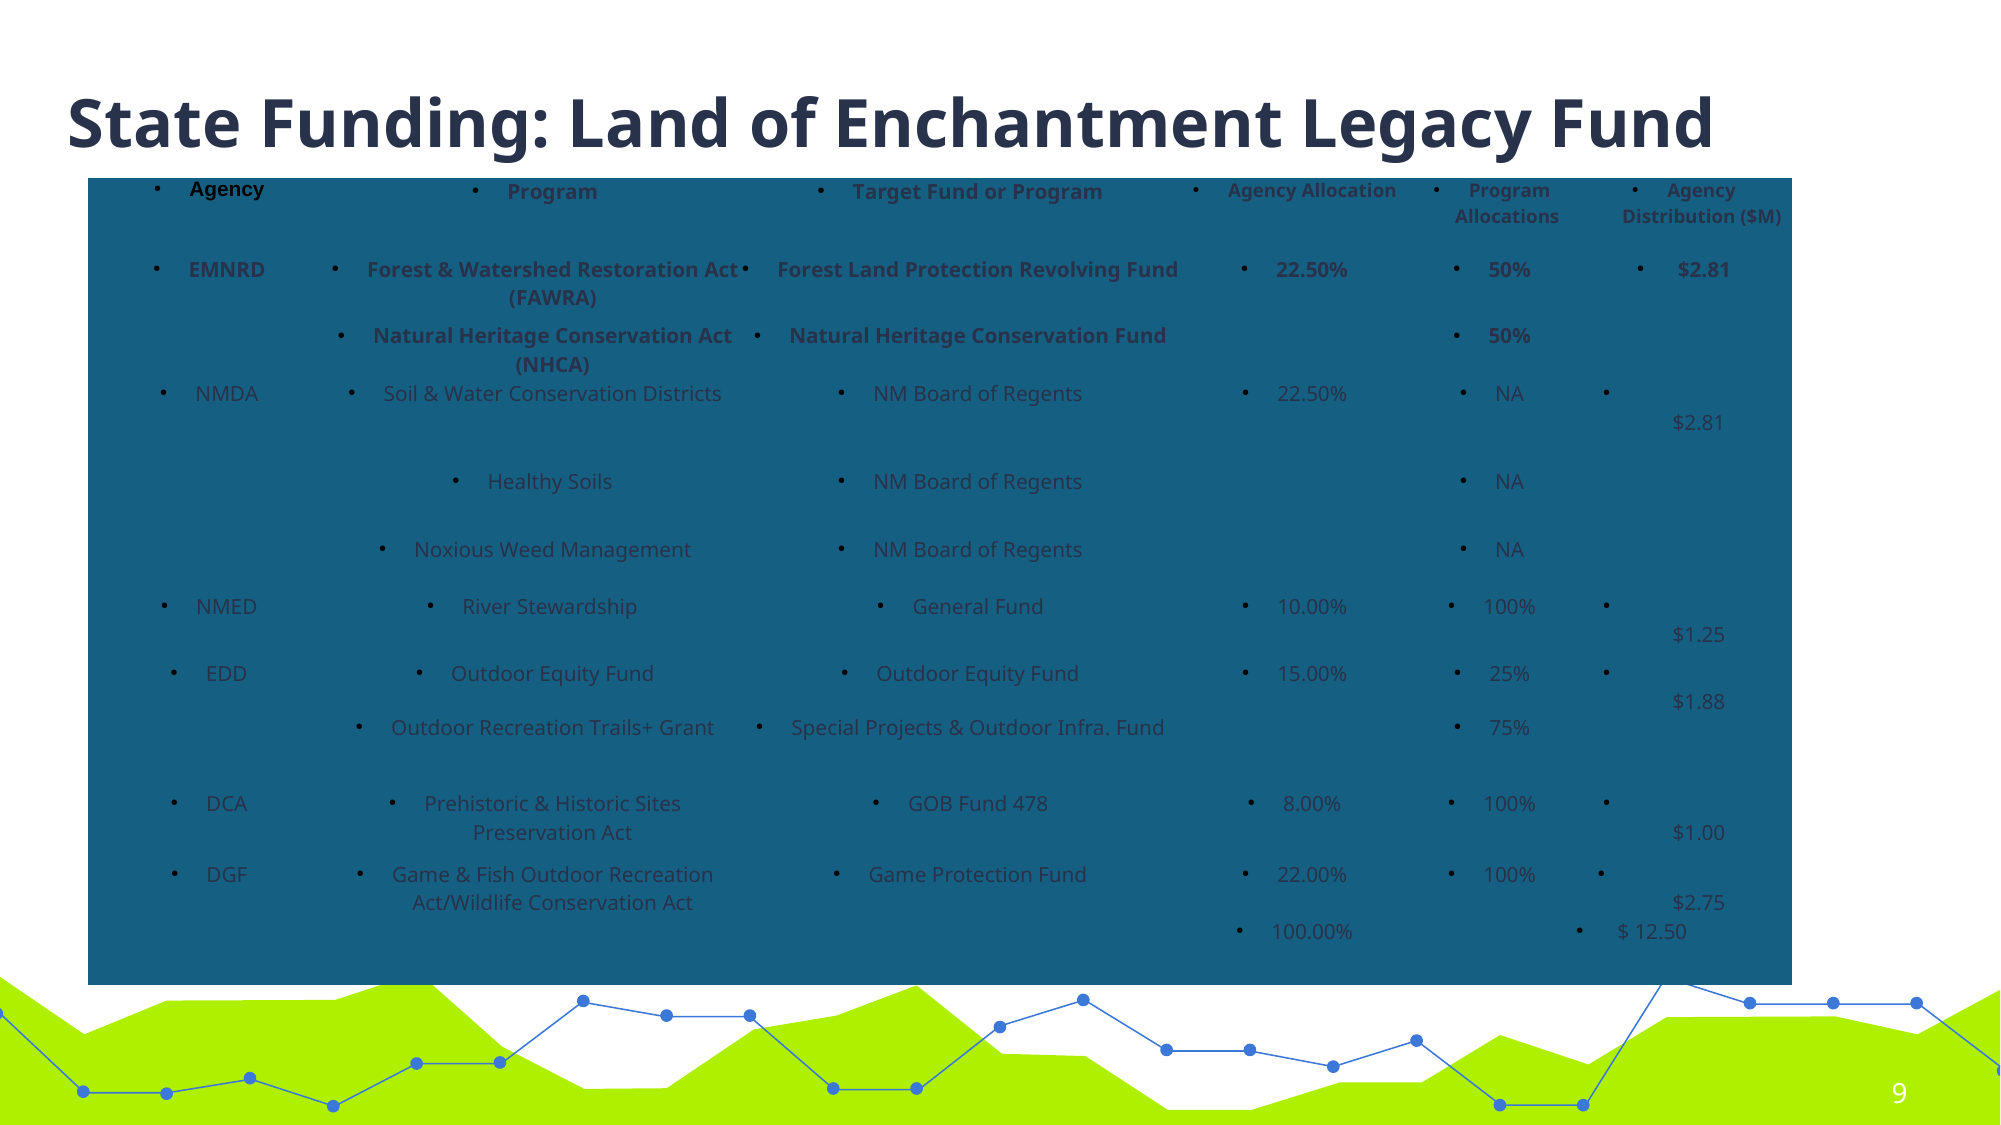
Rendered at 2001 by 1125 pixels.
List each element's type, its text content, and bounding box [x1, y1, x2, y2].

table_cell EDD [88, 659, 331, 790]
table_cell Natural Heritage Conservation Fund [739, 322, 1181, 380]
table_cell 100% [1408, 592, 1576, 659]
table_cell DCA [88, 790, 331, 860]
table_cell $2.81 [1576, 380, 1792, 592]
table_cell NMDA [88, 380, 331, 592]
table_cell NM Board of Regents [739, 536, 1181, 592]
table_cell Soil & Water Conservation Districts [331, 380, 739, 467]
table_cell Forest Land Protection Revolving Fund [739, 255, 1181, 322]
table_cell NM Board of Regents [739, 467, 1181, 536]
table_cell 8.00% [1181, 790, 1408, 860]
table_cell Outdoor Recreation Trails+ Grant [331, 713, 739, 790]
table_cell Special Projects & Outdoor Infra. Fund [739, 713, 1181, 790]
table_header Program [331, 178, 739, 255]
table_cell $2.75 [1576, 860, 1792, 917]
title State Funding: Land of Enchantment Legacy Fund [47, 60, 1808, 157]
table_cell River Stewardship [331, 592, 739, 659]
table_cell 15.00% [1181, 659, 1408, 790]
table_cell $1.88 [1576, 659, 1792, 790]
table_cell $1.00 [1576, 790, 1792, 860]
table_cell Game Protection Fund [739, 860, 1181, 917]
table_cell 22.50% [1181, 380, 1408, 592]
table_cell Game & Fish Outdoor Recreation Act/Wildlife Conservation Act [331, 860, 739, 917]
table_cell 50% [1408, 255, 1576, 322]
table_cell NM Board of Regents [739, 380, 1181, 467]
table_header Agency Distribution ($M) [1576, 178, 1792, 255]
table_cell NA [1408, 467, 1576, 536]
table_cell $ 12.50 [1576, 917, 1792, 985]
table_cell $2.81 [1576, 255, 1792, 380]
table_header Program Allocations [1408, 178, 1576, 255]
table_cell NMED [88, 592, 331, 659]
table_cell [1408, 917, 1576, 985]
table_cell 22.50% [1181, 255, 1408, 380]
table_cell Outdoor Equity Fund [331, 659, 739, 713]
table_cell Forest & Watershed Restoration Act (FAWRA) [331, 255, 739, 322]
table_cell GOB Fund 478 [739, 790, 1181, 860]
table_cell $1.25 [1576, 592, 1792, 659]
table_cell 50% [1408, 322, 1576, 380]
table_cell Prehistoric & Historic Sites Preservation Act [331, 790, 739, 860]
table_cell 22.00% [1181, 860, 1408, 917]
table_header Agency Allocation [1181, 178, 1408, 255]
table_cell 100% [1408, 860, 1576, 917]
table_cell Outdoor Equity Fund [739, 659, 1181, 713]
table_cell 10.00% [1181, 592, 1408, 659]
table_cell [739, 917, 1181, 985]
table_cell 75% [1408, 713, 1576, 790]
table_cell EMNRD [88, 255, 331, 380]
table_cell Healthy Soils [331, 467, 739, 536]
table_cell DGF [88, 860, 331, 917]
table_cell [331, 917, 739, 985]
table_header Agency [88, 178, 331, 255]
table_cell Natural Heritage Conservation Act (NHCA) [331, 322, 739, 380]
table_cell 100% [1408, 790, 1576, 860]
table_cell NA [1408, 536, 1576, 592]
slide_number 9 [1871, 1055, 1992, 1125]
table_cell NA [1408, 380, 1576, 467]
table_header Target Fund or Program [739, 178, 1181, 255]
table_cell 25% [1408, 659, 1576, 713]
table_cell 100.00% [1181, 917, 1408, 985]
table_cell [88, 917, 331, 985]
table_cell General Fund [739, 592, 1181, 659]
table_cell Noxious Weed Management [331, 536, 739, 592]
